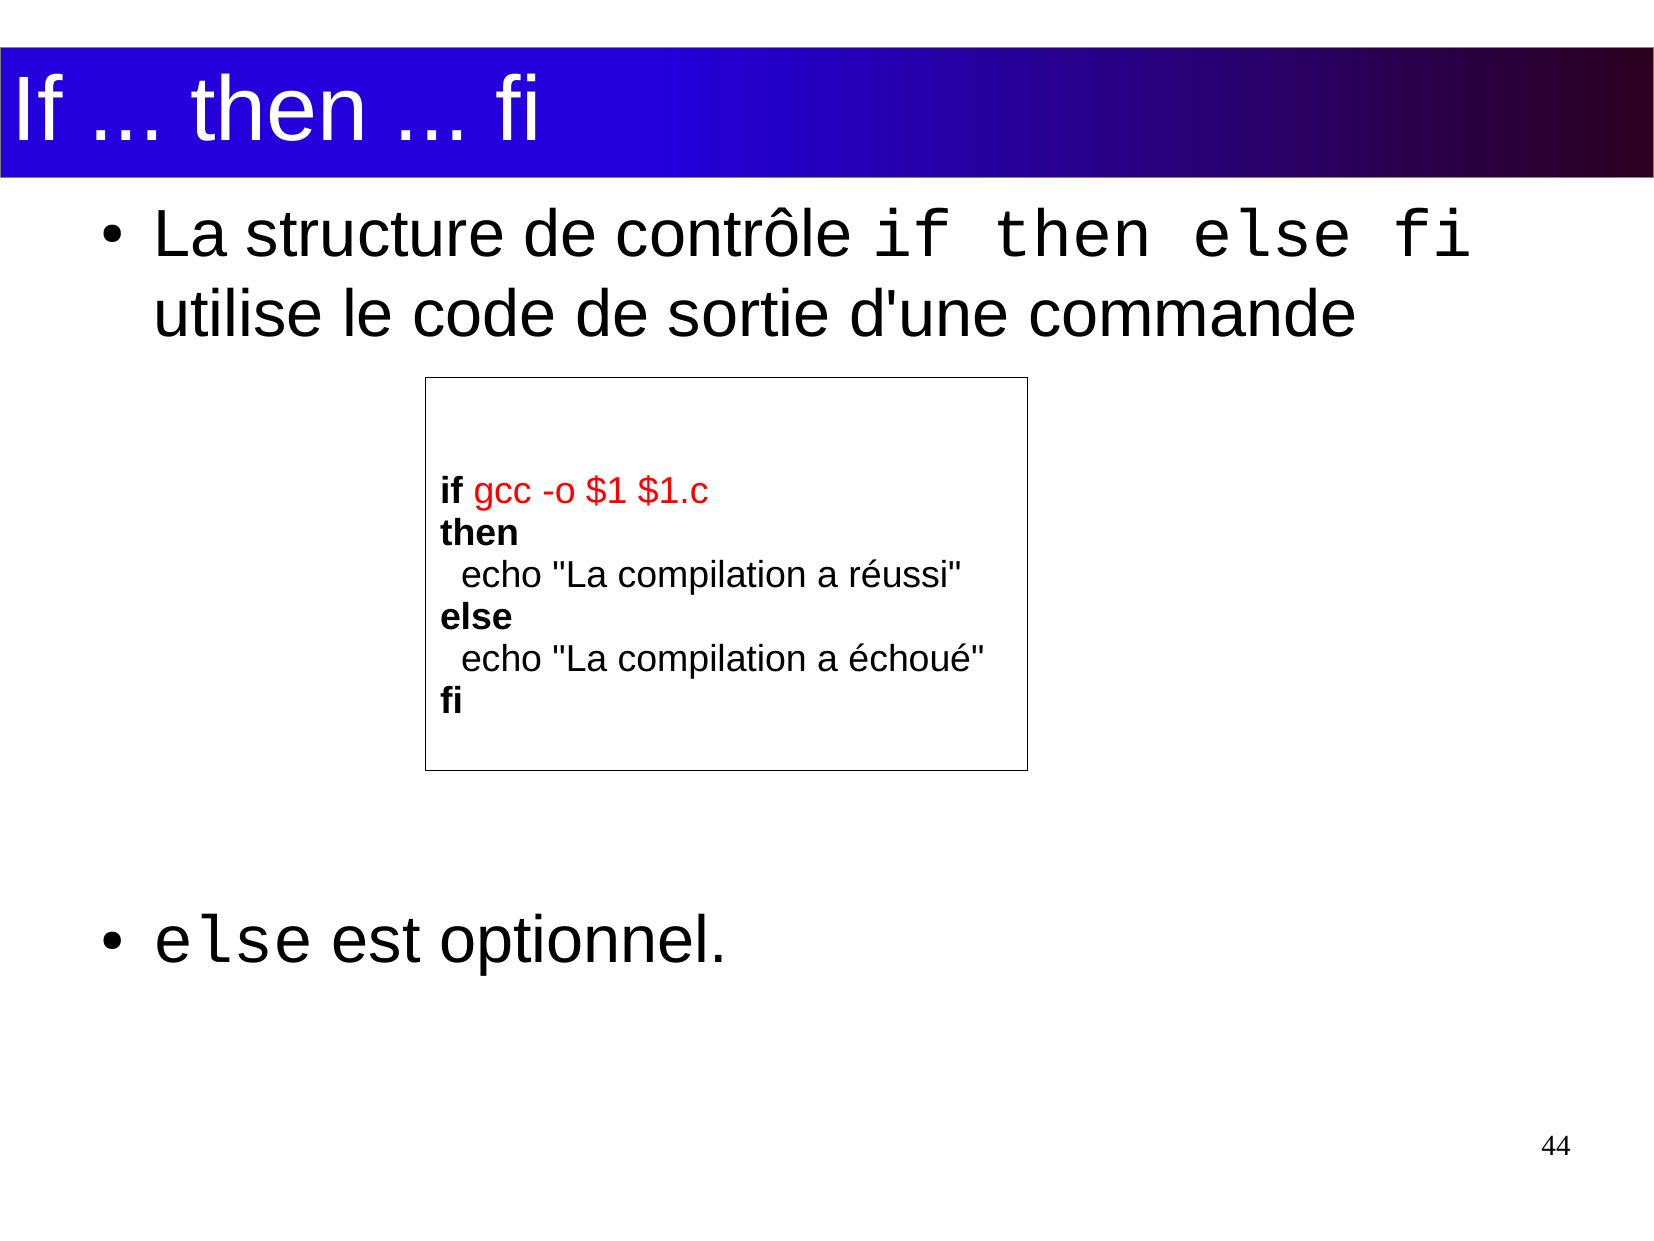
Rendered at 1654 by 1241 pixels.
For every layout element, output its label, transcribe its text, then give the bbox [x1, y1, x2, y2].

list La structure de contrôle if then else fi utilise le code de sortie d'une commande else est optionnel. [82, 195, 1538, 1193]
title If ... then ... fi [11, 5, 1642, 213]
text_box if gcc -o $1 $1.c then echo "La compilation a réussi" else echo "La compilation a échoué" fi [425, 377, 1028, 771]
